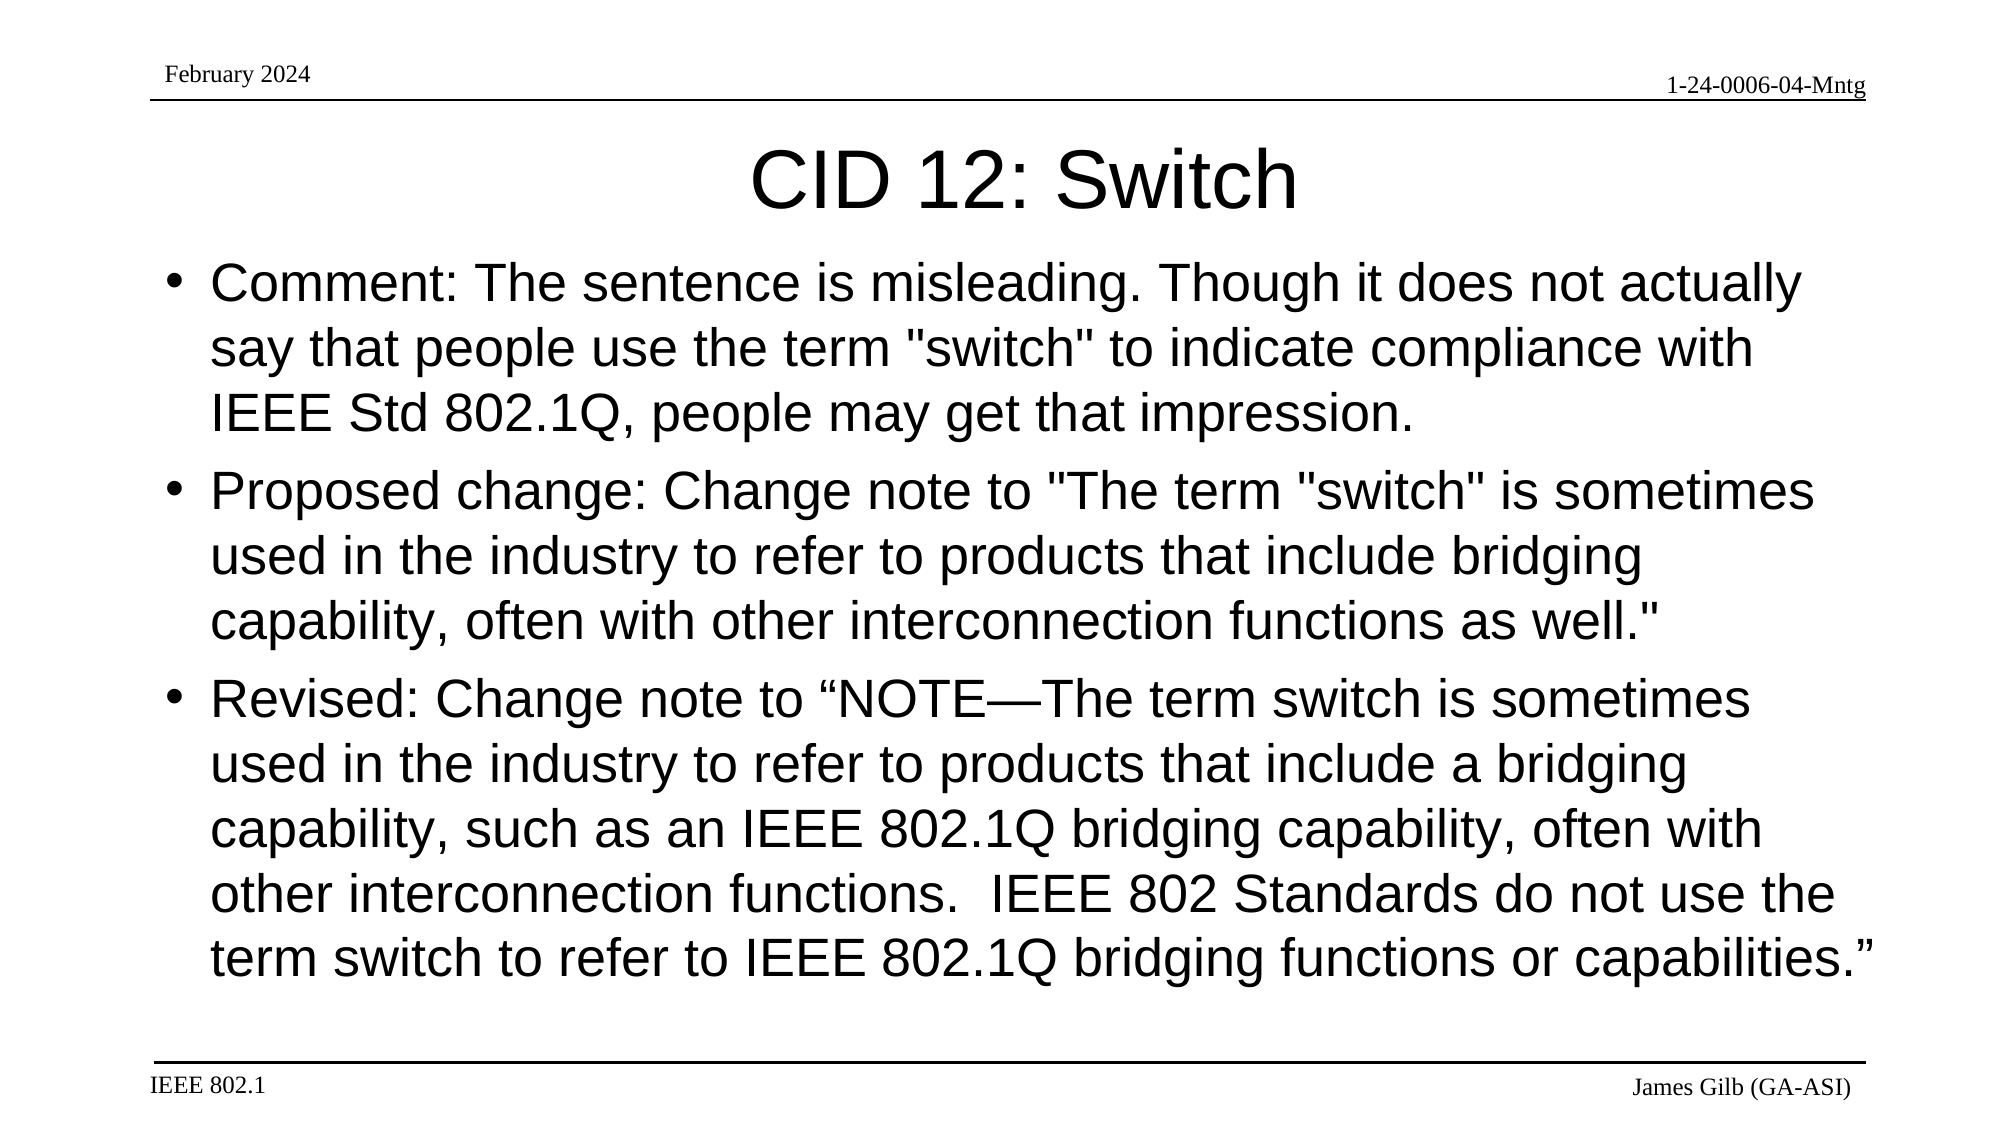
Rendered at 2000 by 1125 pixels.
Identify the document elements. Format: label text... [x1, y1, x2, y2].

list Comment: The sentence is misleading. Though it does not actually say that people use the term "switch" to indicate compliance with IEEE Std 802.1Q, people may get that impression. Proposed change: Change note to "The term "switch" is sometimes used in the industry to refer to products that include bridging capability, often with other interconnection functions as well." Revised: Change note to “NOTE—The term switch is sometimes used in the industry to refer to products that include a bridging capability, such as an IEEE 802.1Q bridging capability, often with other interconnection functions. IEEE 802 Standards do not use the term switch to refer to IEEE 802.1Q bridging functions or capabilities.” [150, 239, 1900, 1051]
title CID 12: Switch [149, 112, 1900, 238]
